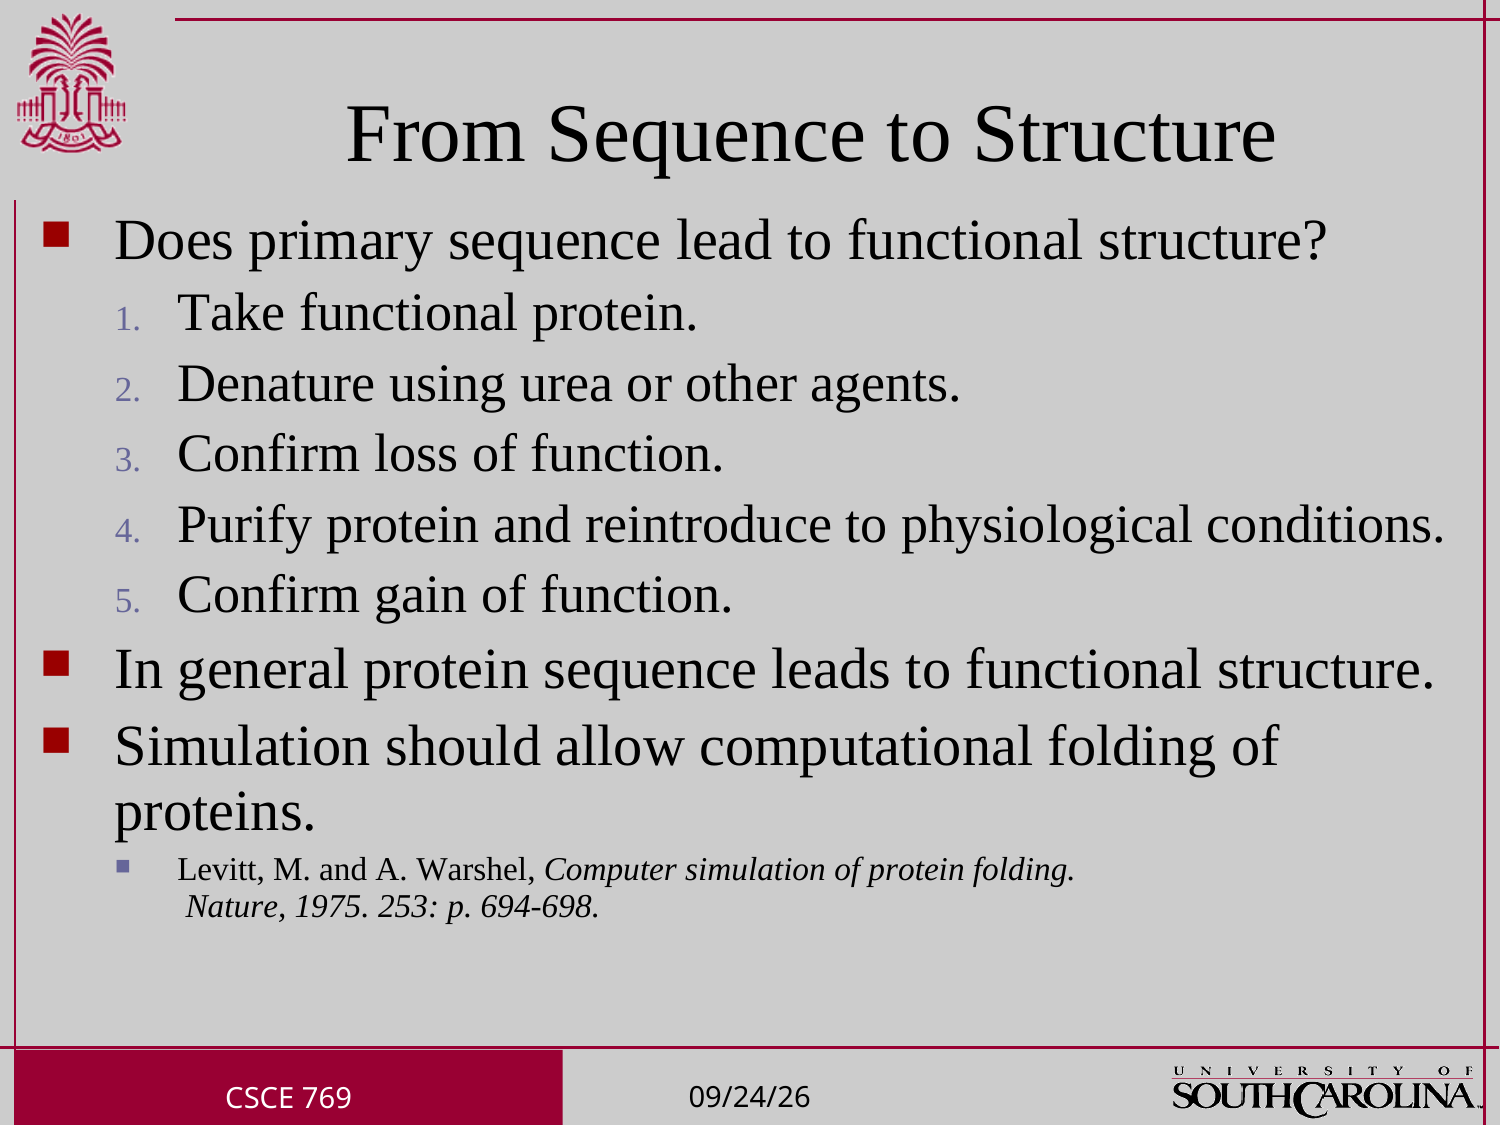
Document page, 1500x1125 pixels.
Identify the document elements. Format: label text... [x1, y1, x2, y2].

title From Sequence to Structure [174, 9, 1450, 188]
picture [1162, 1049, 1483, 1125]
list Does primary sequence lead to functional structure? Take functional protein. Denature using urea or other agents. Confirm loss of function. Purify protein and reintroduce to physiological conditions. Confirm gain of function. In general protein sequence leads to functional structure. Simulation should allow computational folding of proteins. Levitt, M. and A. Warshel, Computer simulation of protein folding. Nature, 1975. 253: p. 694-698. [24, 200, 1476, 1028]
picture [12, 12, 131, 155]
